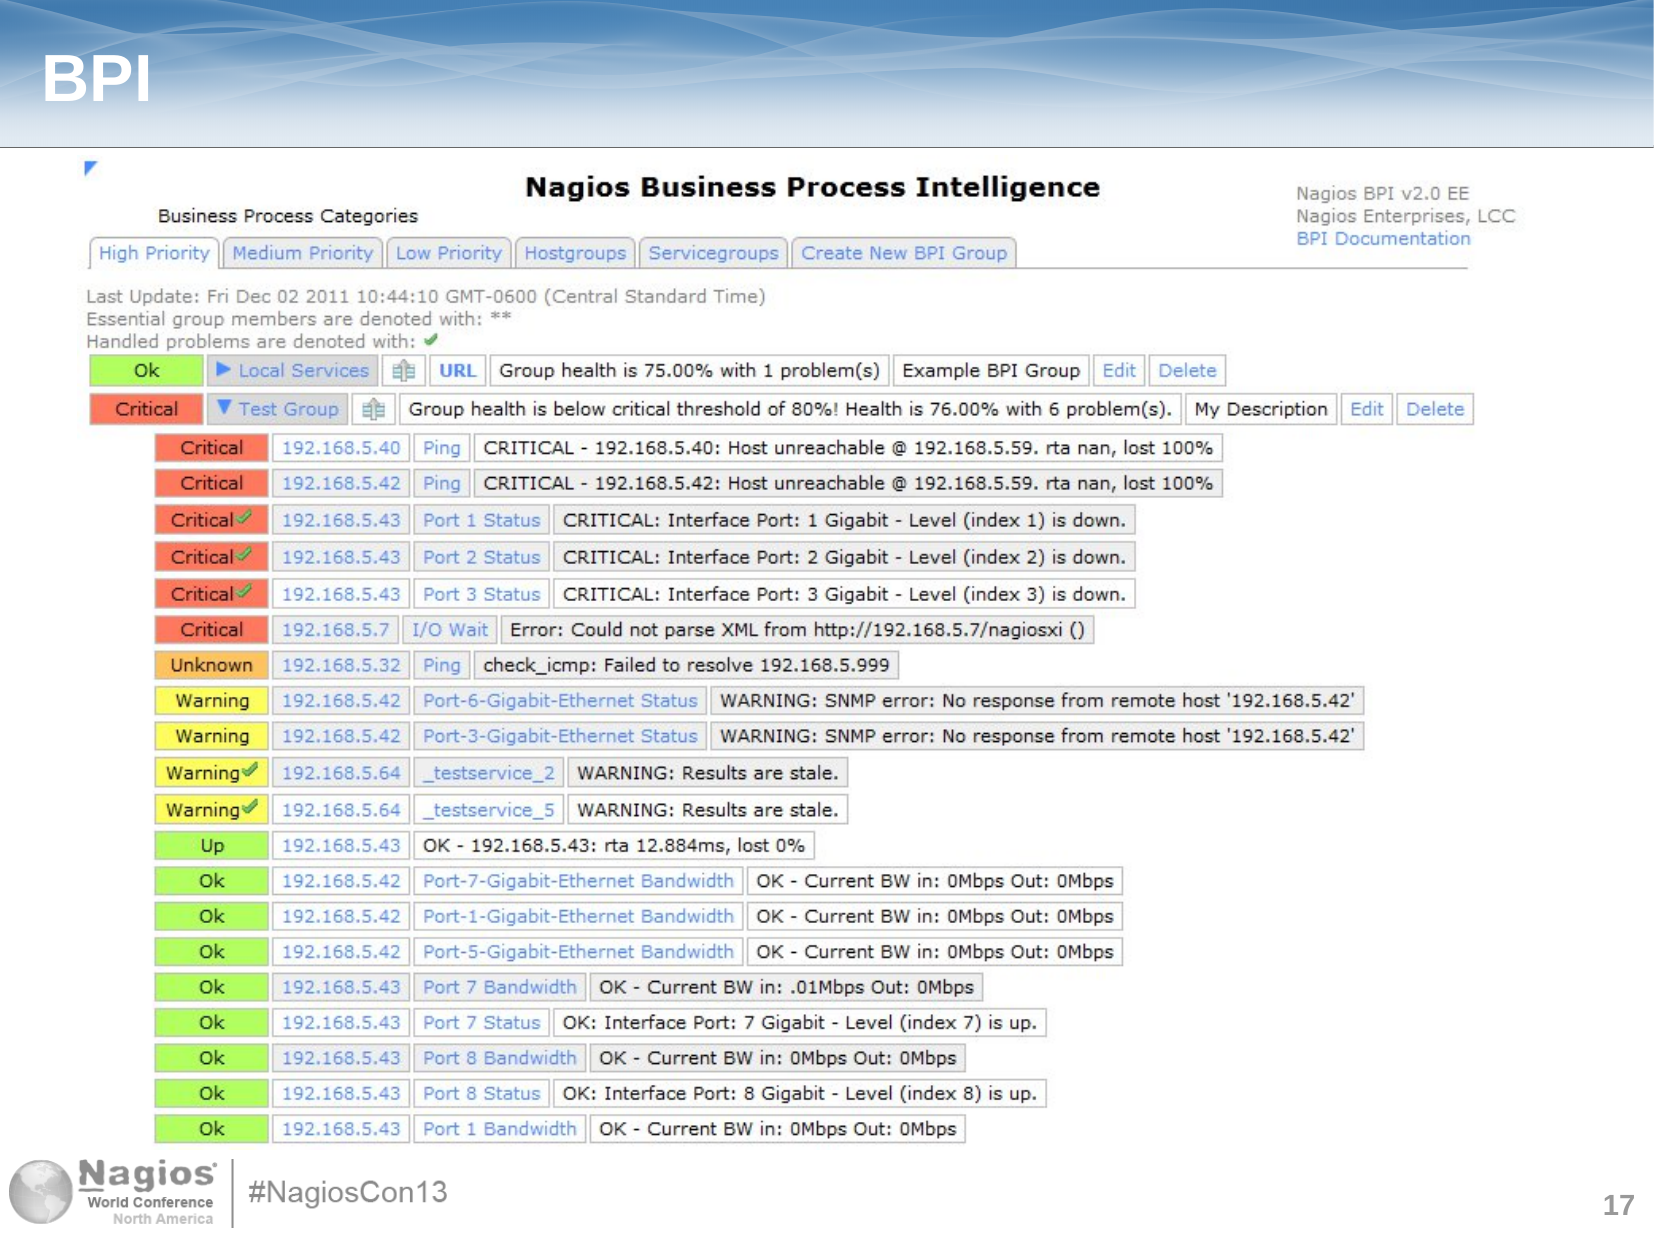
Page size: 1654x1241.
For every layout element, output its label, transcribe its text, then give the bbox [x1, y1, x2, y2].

picture [77, 155, 1530, 1150]
title BPI [41, 29, 1248, 127]
picture [0, 0, 1654, 147]
picture [9, 1159, 453, 1228]
